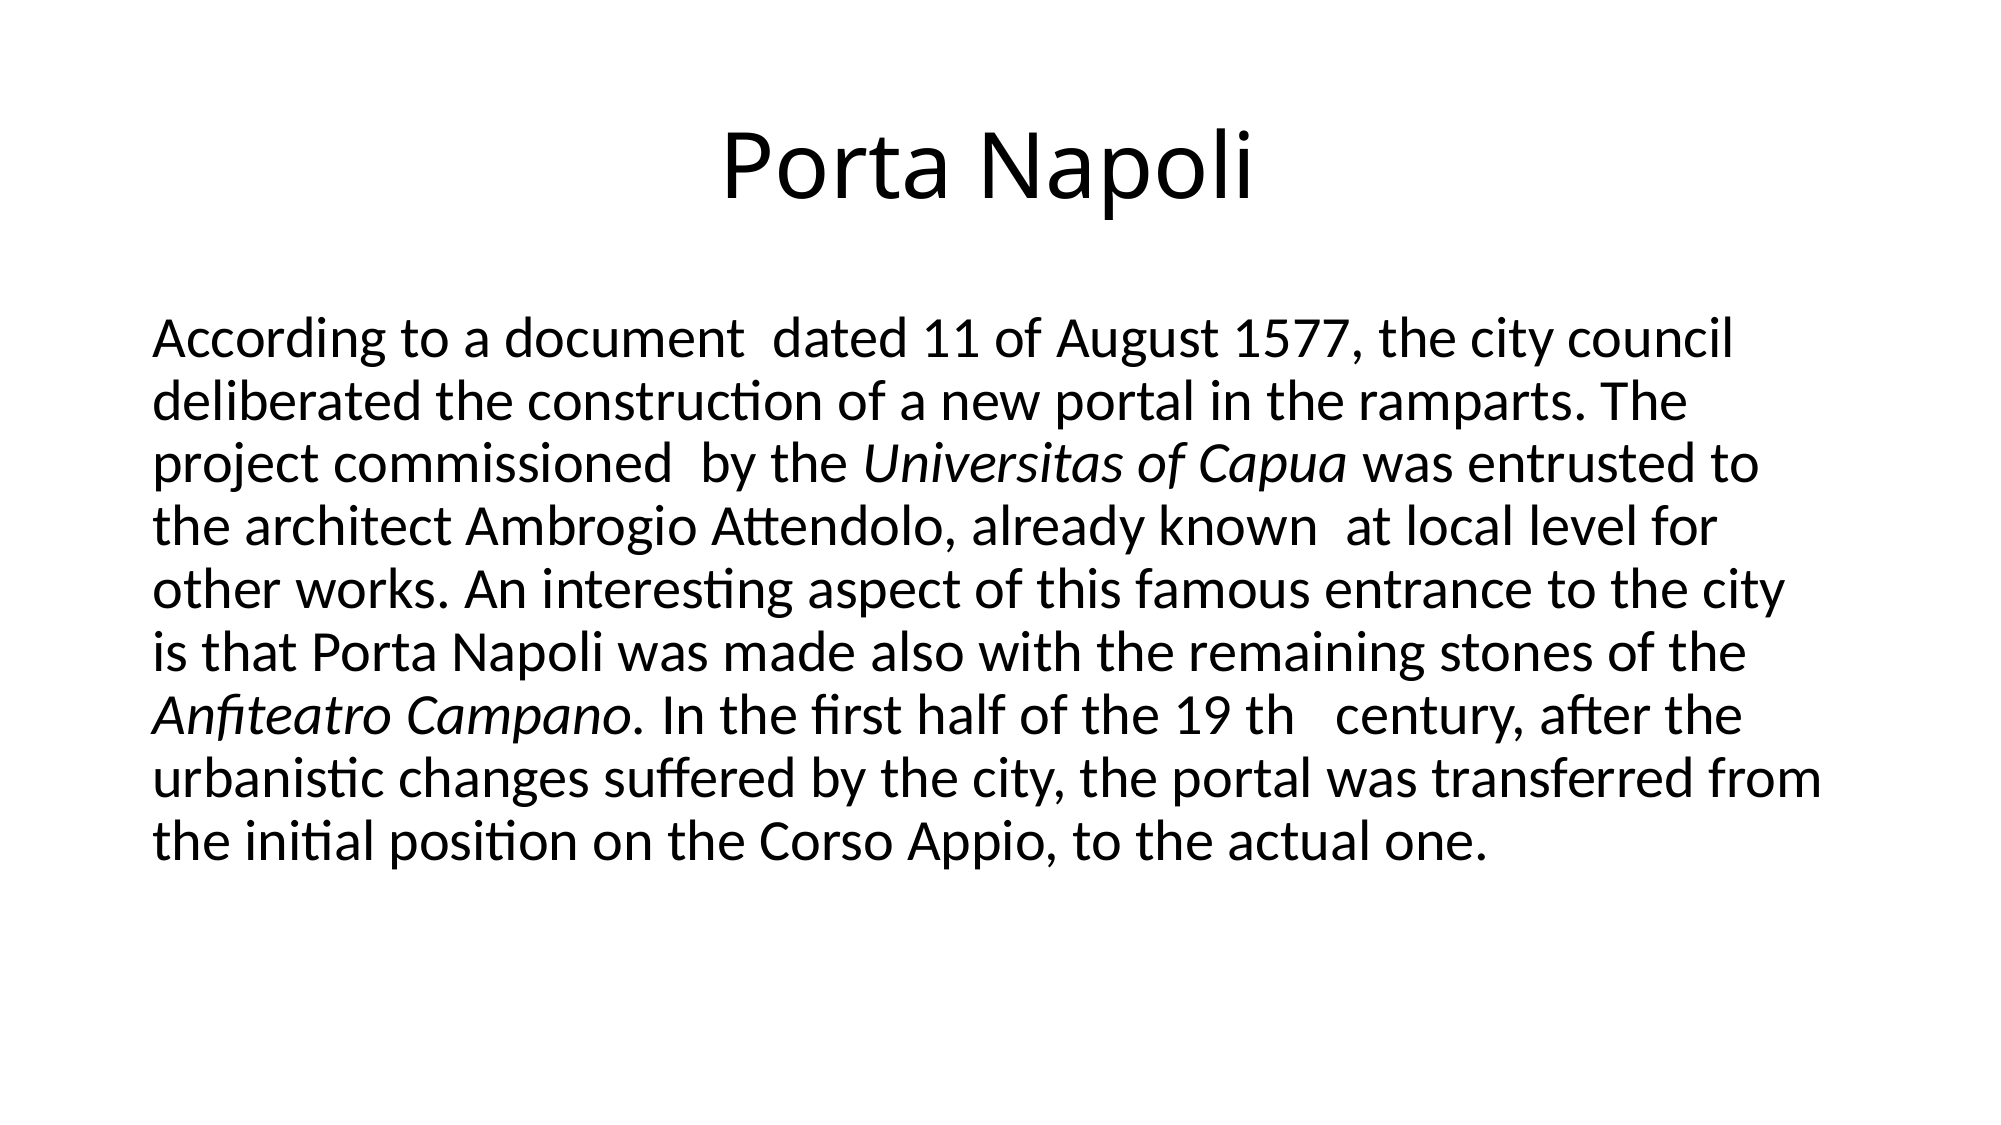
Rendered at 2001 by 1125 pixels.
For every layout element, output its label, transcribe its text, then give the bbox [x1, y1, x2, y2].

title Porta Napoli [137, 59, 1863, 278]
list According to a document dated 11 of August 1577, the city council deliberated the construction of a new portal in the ramparts. The project commissioned by the Universitas of Capua was entrusted to the architect Ambrogio Attendolo, already known at local level for other works. An interesting aspect of this famous entrance to the city is that Porta Napoli was made also with the remaining stones of the Anfiteatro Campano. In the first half of the 19 th century, after the urbanistic changes suffered by the city, the portal was transferred from the initial position on the Corso Appio, to the actual one. [137, 299, 1863, 1014]
